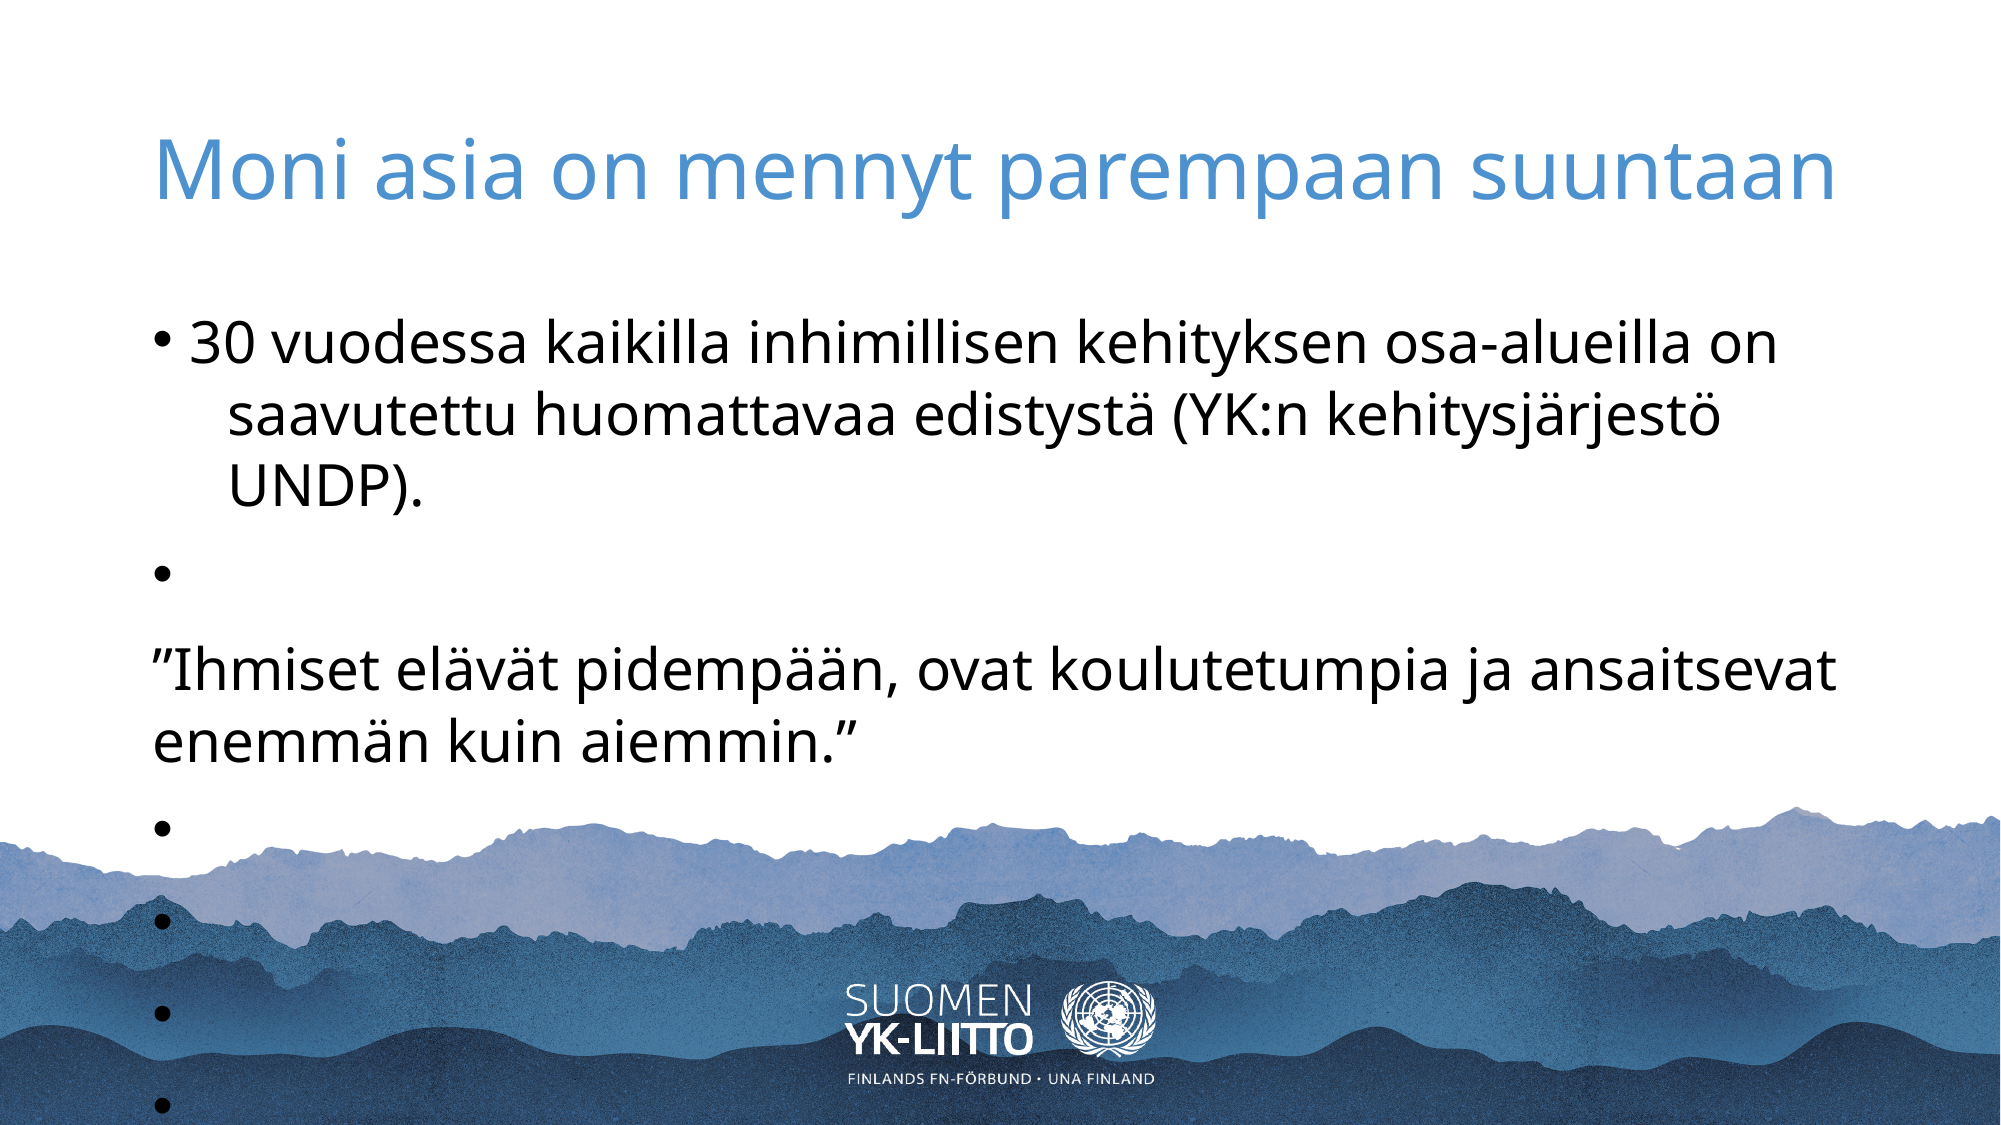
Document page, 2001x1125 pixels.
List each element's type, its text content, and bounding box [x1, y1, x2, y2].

list 30 vuodessa kaikilla inhimillisen kehityksen osa-alueilla on saavutettu huomattavaa edistystä (YK:n kehitysjärjestö UNDP). ”Ihmiset elävät pidempään, ovat koulutetumpia ja ansaitsevat enemmän kuin aiemmin.” [137, 299, 1863, 1014]
title Moni asia on mennyt parempaan suuntaan [137, 59, 1863, 278]
picture [844, 980, 1156, 1087]
